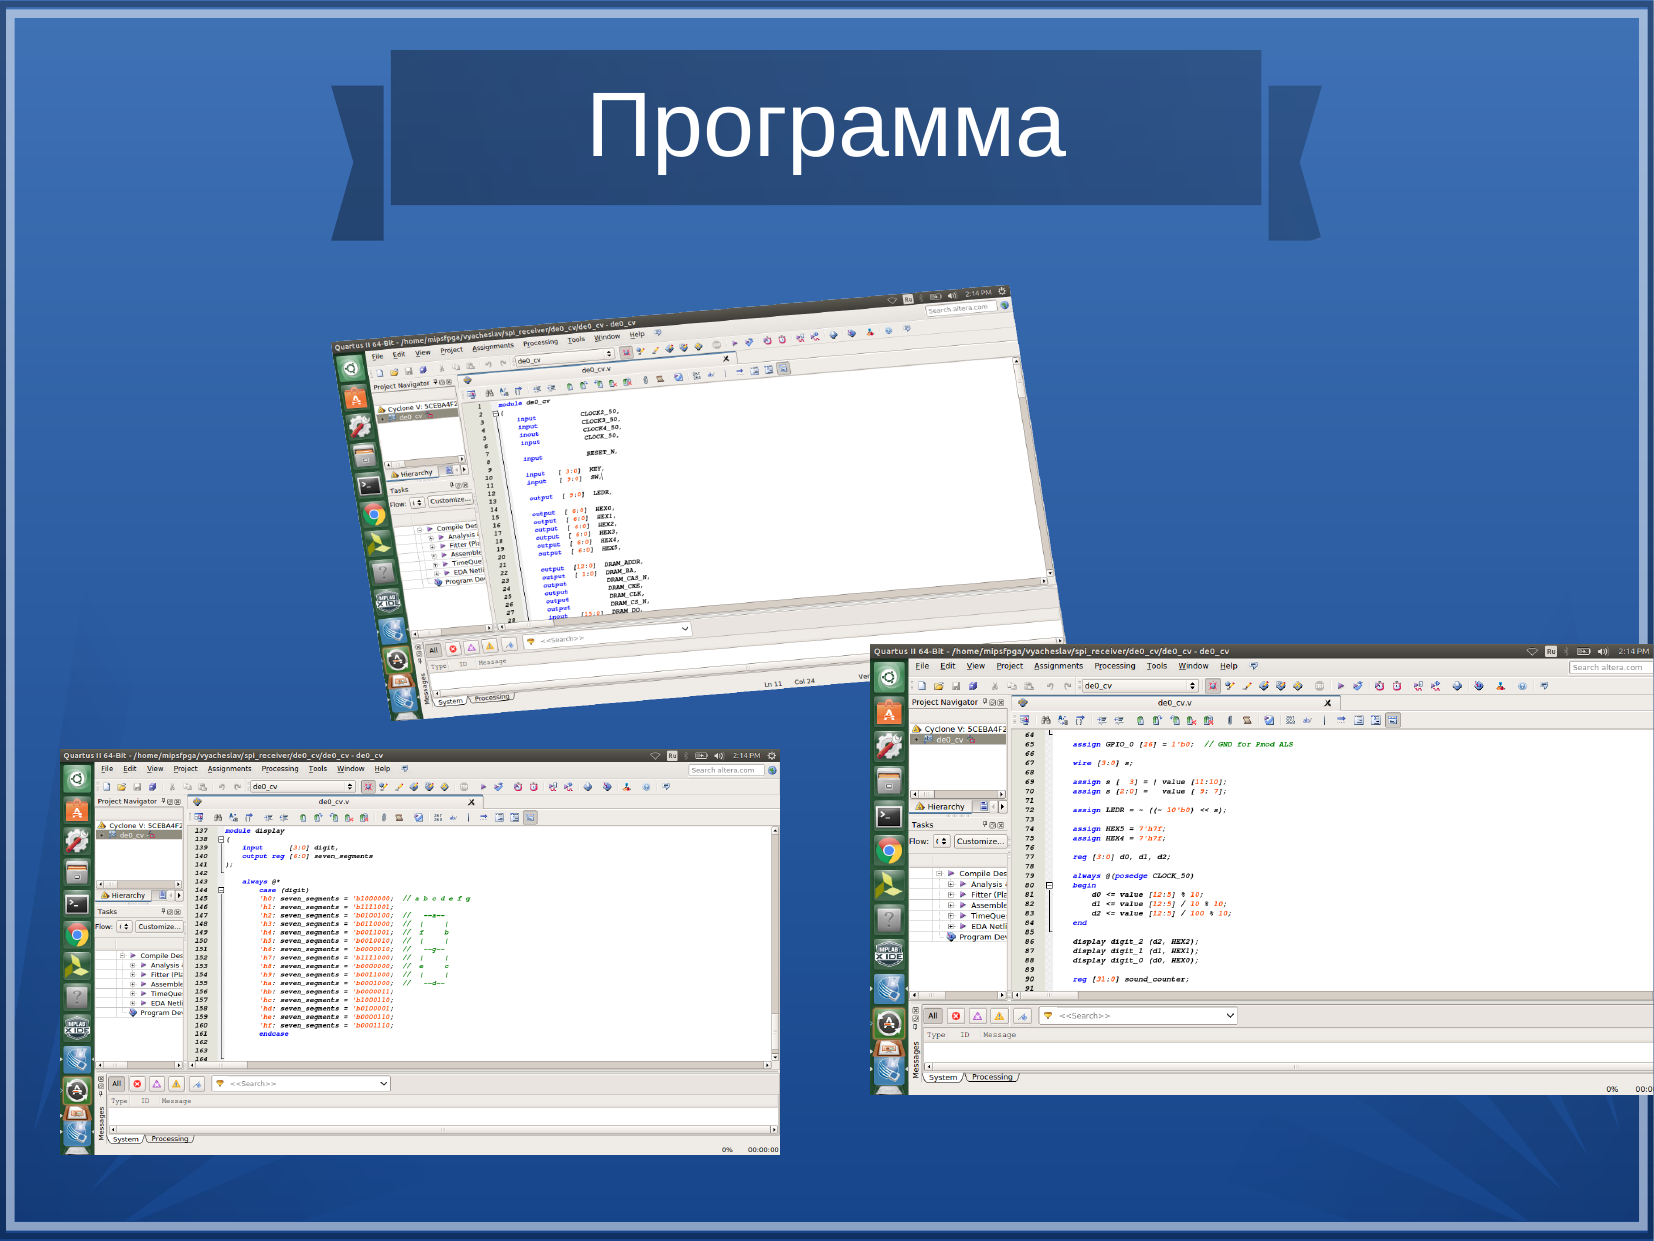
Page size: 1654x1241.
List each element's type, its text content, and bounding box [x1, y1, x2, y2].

picture [60, 749, 780, 1155]
picture [330, 285, 1654, 1096]
title Программа [389, 45, 1264, 204]
